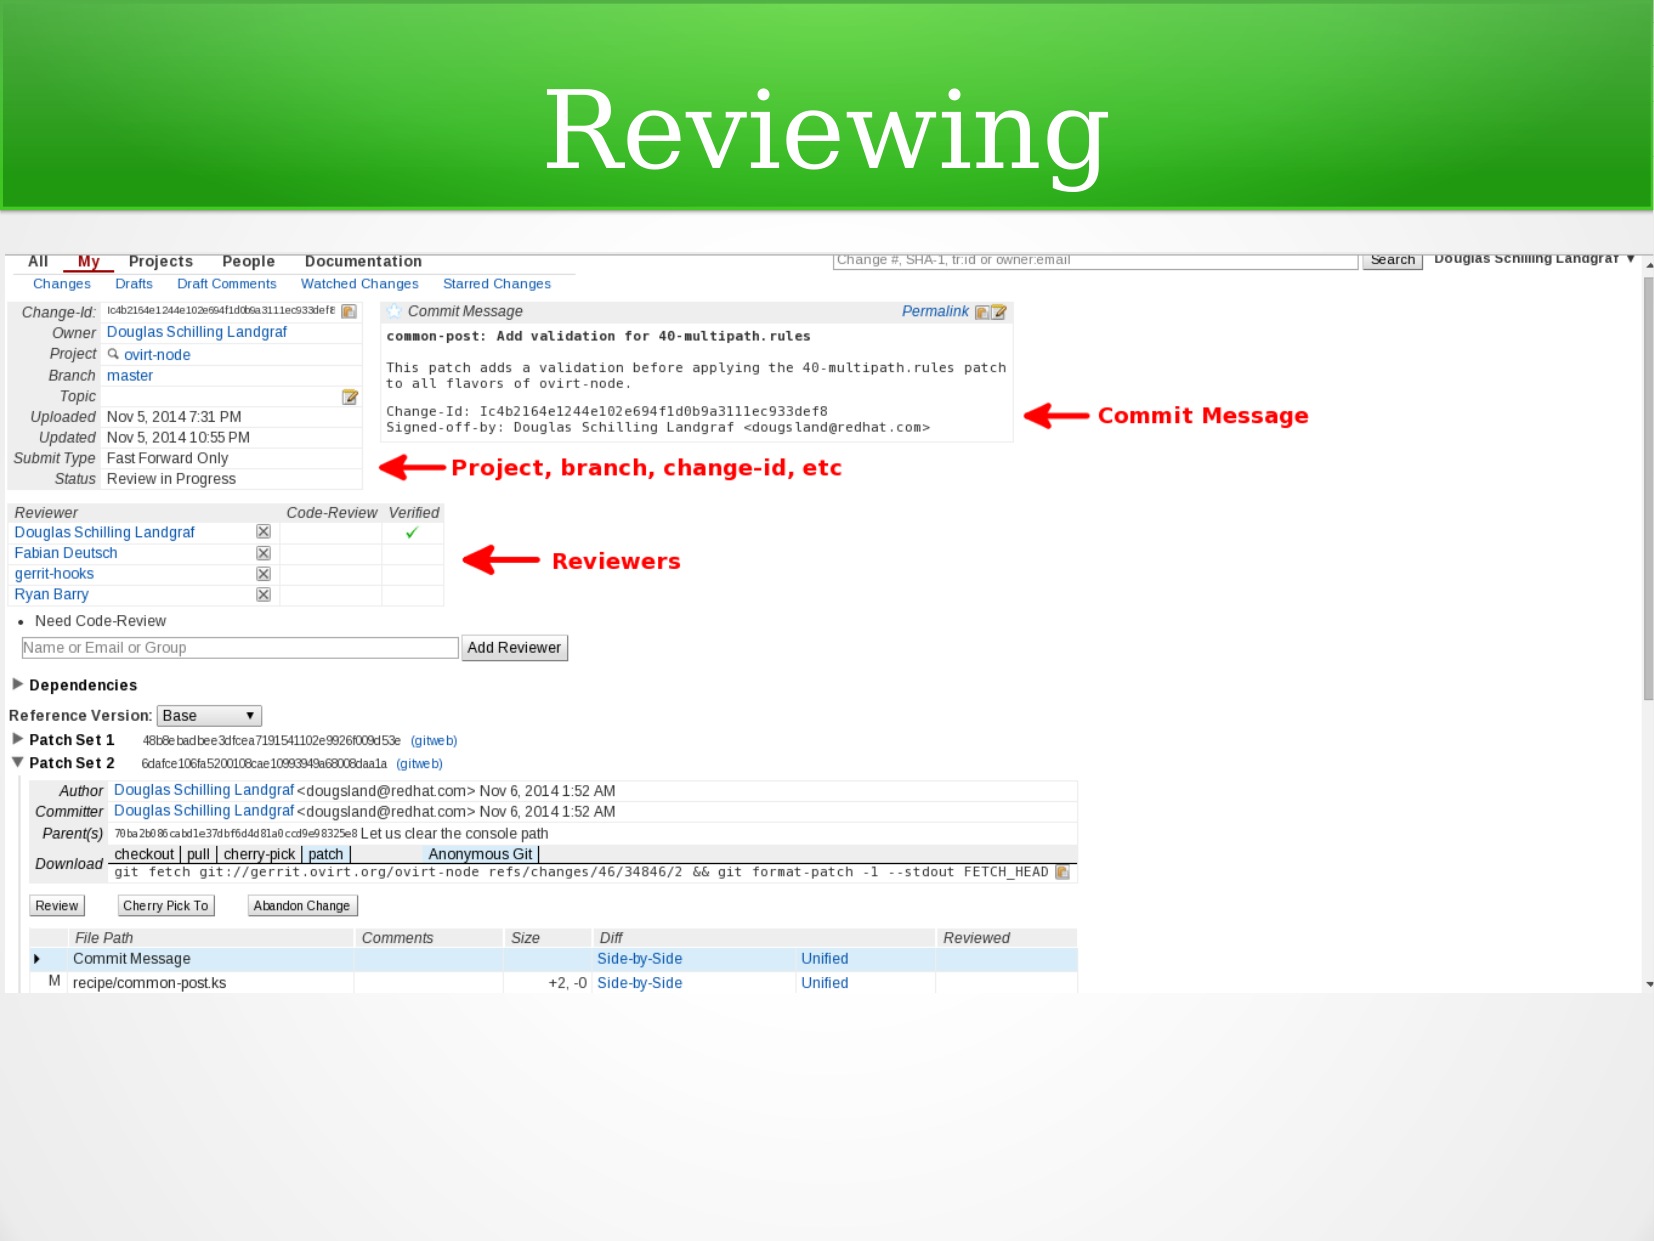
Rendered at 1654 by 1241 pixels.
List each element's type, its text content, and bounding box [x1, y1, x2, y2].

picture [5, 252, 1654, 993]
title Reviewing [82, 37, 1571, 226]
